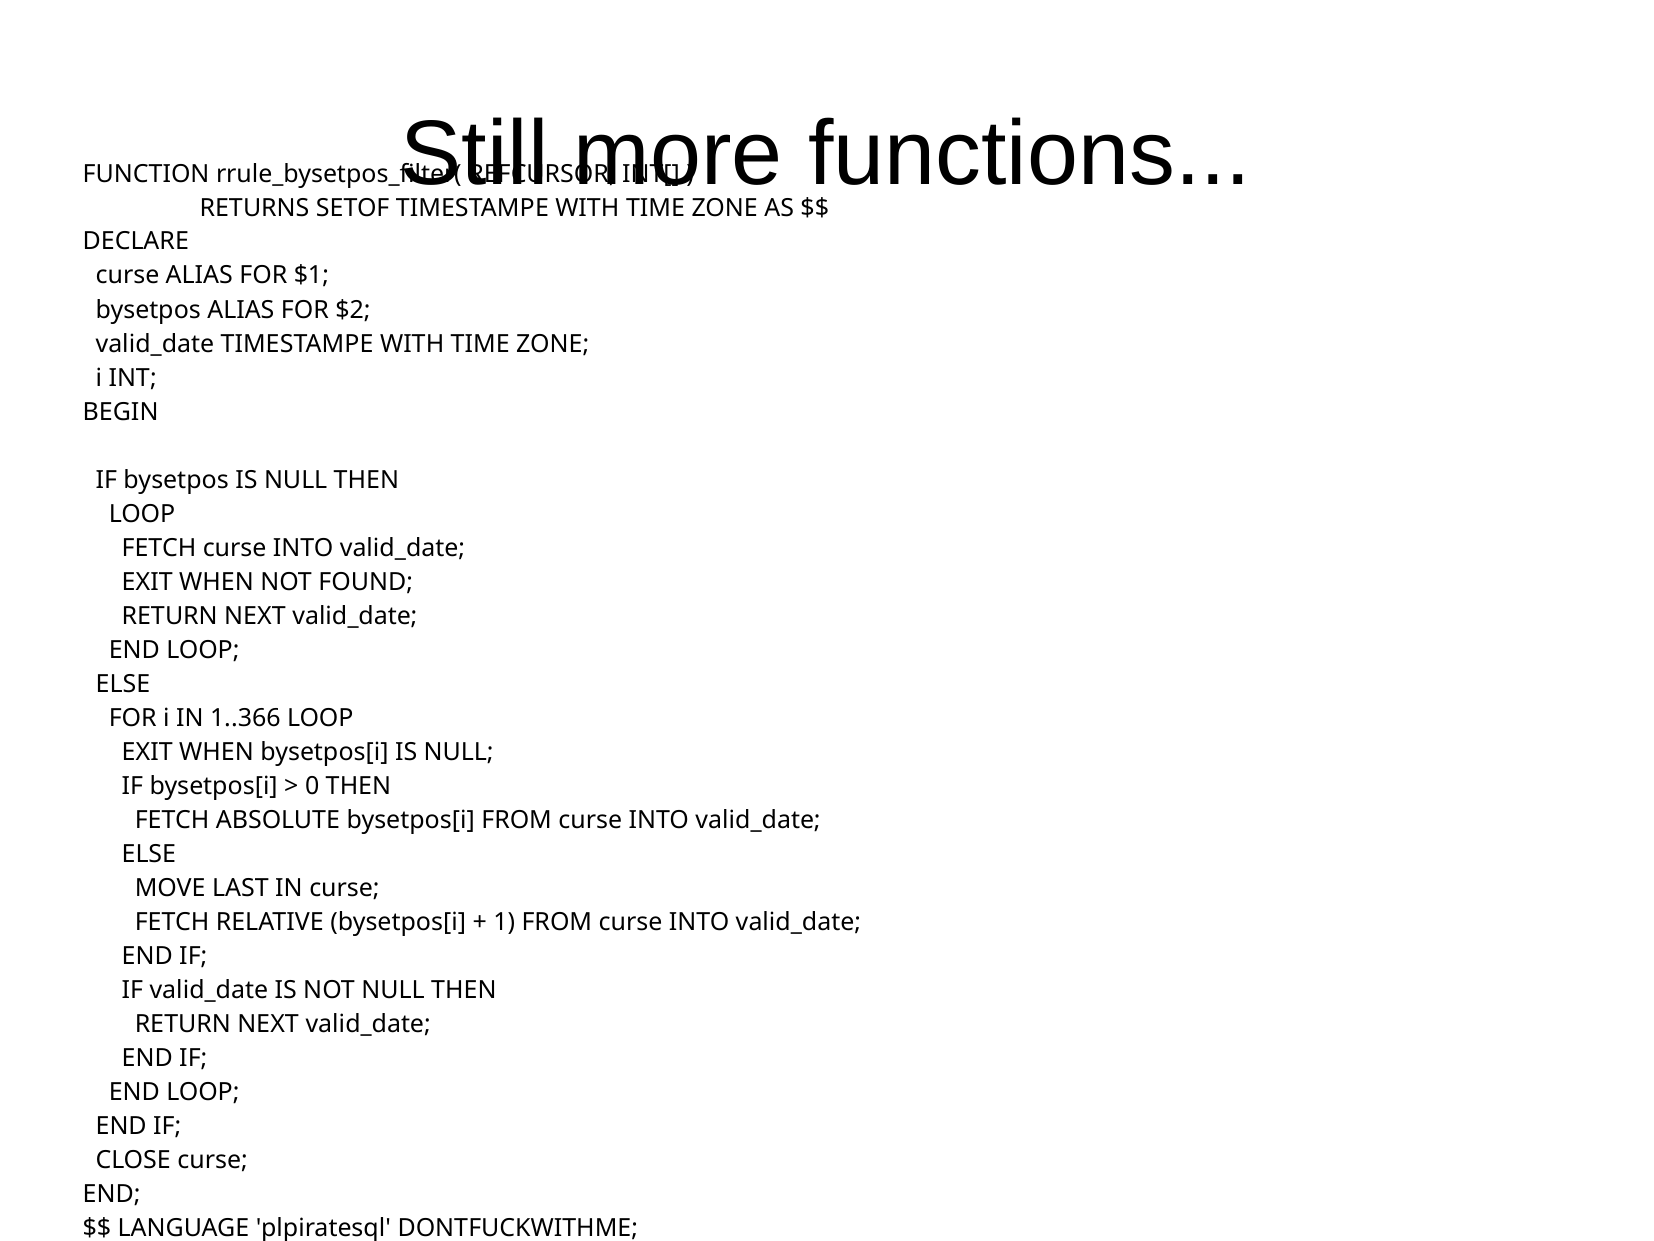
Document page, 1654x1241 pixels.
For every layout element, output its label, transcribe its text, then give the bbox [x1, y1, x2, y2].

subtitle FUNCTION rrule_bysetpos_filter( REFCURSOR, INT[] ) RETURNS SETOF TIMESTAMPE WITH TIME ZONE AS $$ DECLARE curse ALIAS FOR $1; bysetpos ALIAS FOR $2; valid_date TIMESTAMPE WITH TIME ZONE; i INT; BEGIN IF bysetpos IS NULL THEN LOOP FETCH curse INTO valid_date; EXIT WHEN NOT FOUND; RETURN NEXT valid_date; END LOOP; ELSE FOR i IN 1..366 LOOP EXIT WHEN bysetpos[i] IS NULL; IF bysetpos[i] > 0 THEN FETCH ABSOLUTE bysetpos[i] FROM curse INTO valid_date; ELSE MOVE LAST IN curse; FETCH RELATIVE (bysetpos[i] + 1) FROM curse INTO valid_date; END IF; IF valid_date IS NOT NULL THEN RETURN NEXT valid_date; END IF; END LOOP; END IF; CLOSE curse; END; $$ LANGUAGE 'plpiratesql' DONTFUCKWITHME; [82, 239, 1571, 1160]
title Still more functions... [82, 49, 1571, 239]
